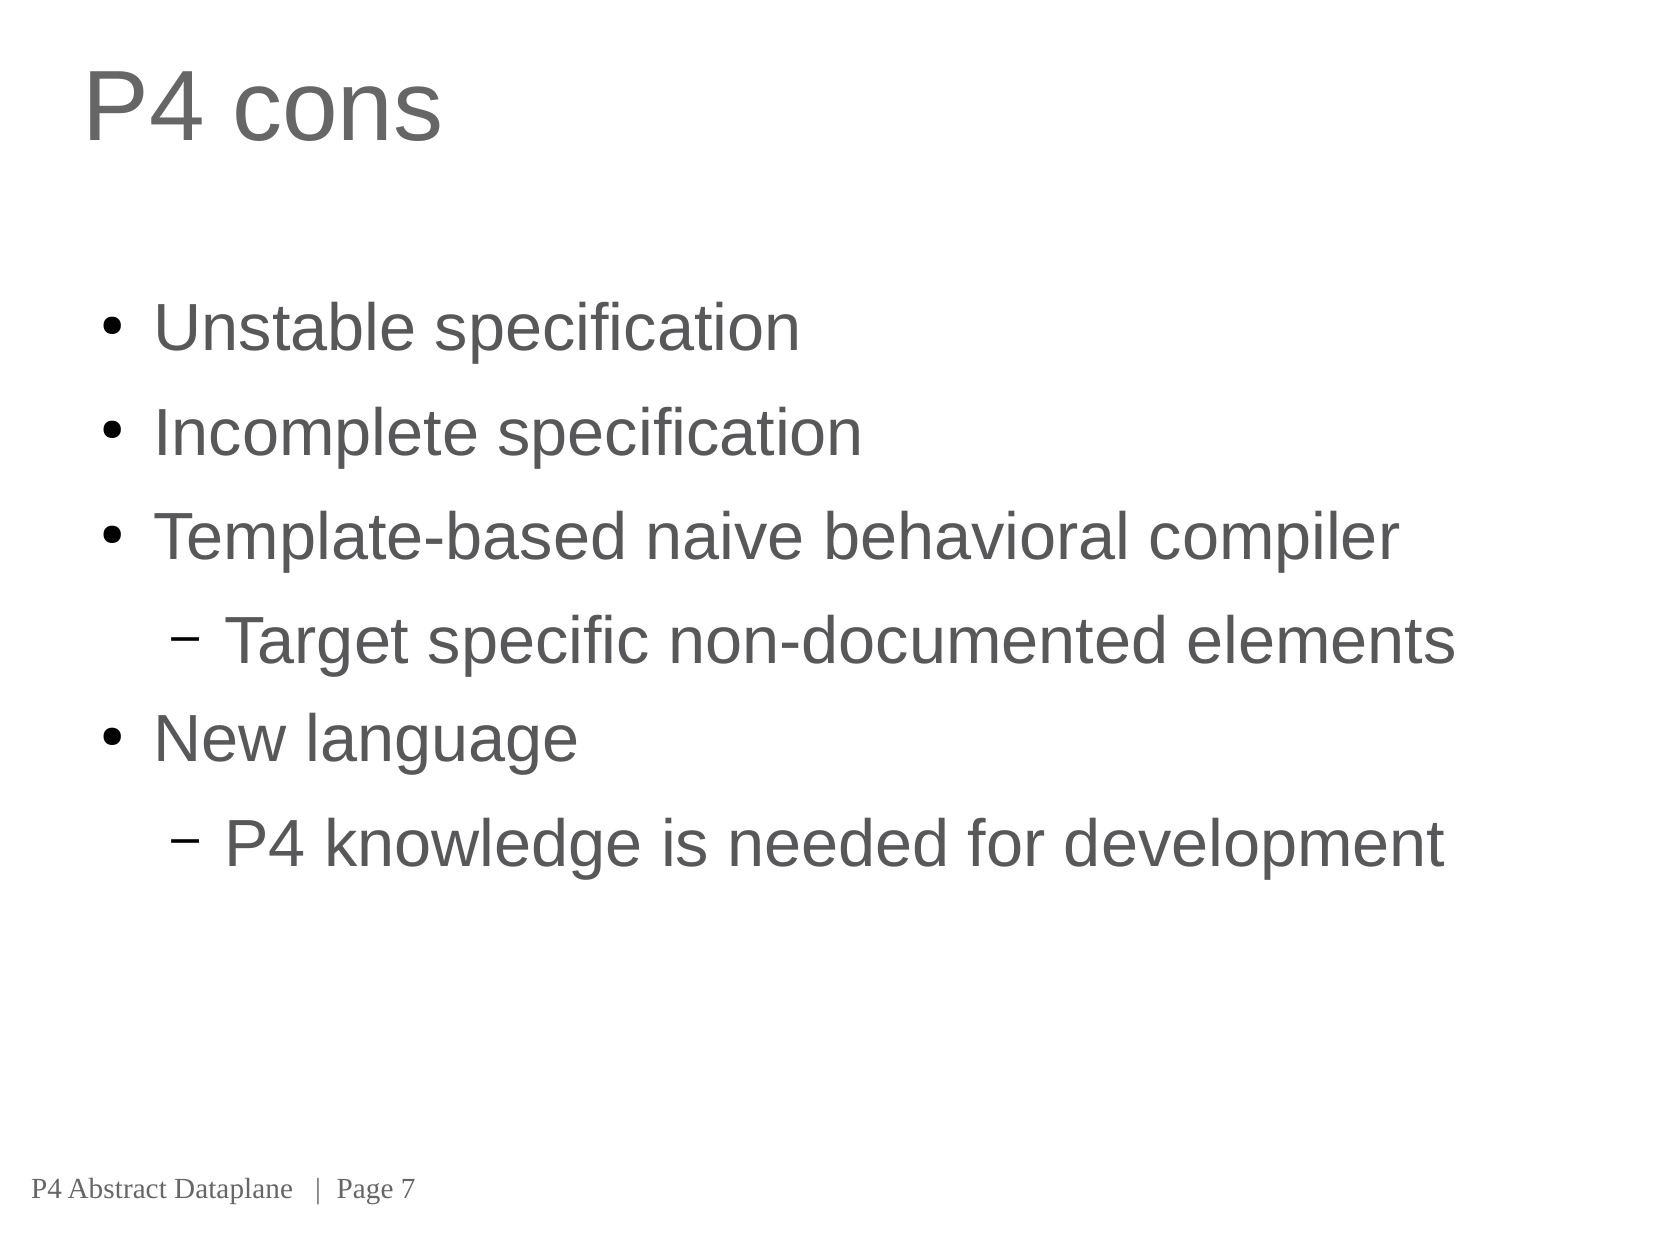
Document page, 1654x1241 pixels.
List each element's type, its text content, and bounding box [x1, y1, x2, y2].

title P4 cons [82, 2, 1571, 210]
list Unstable specification Incomplete specification Template-based naive behavioral compiler Target specific non-documented elements New language P4 knowledge is needed for development [82, 290, 1607, 1170]
